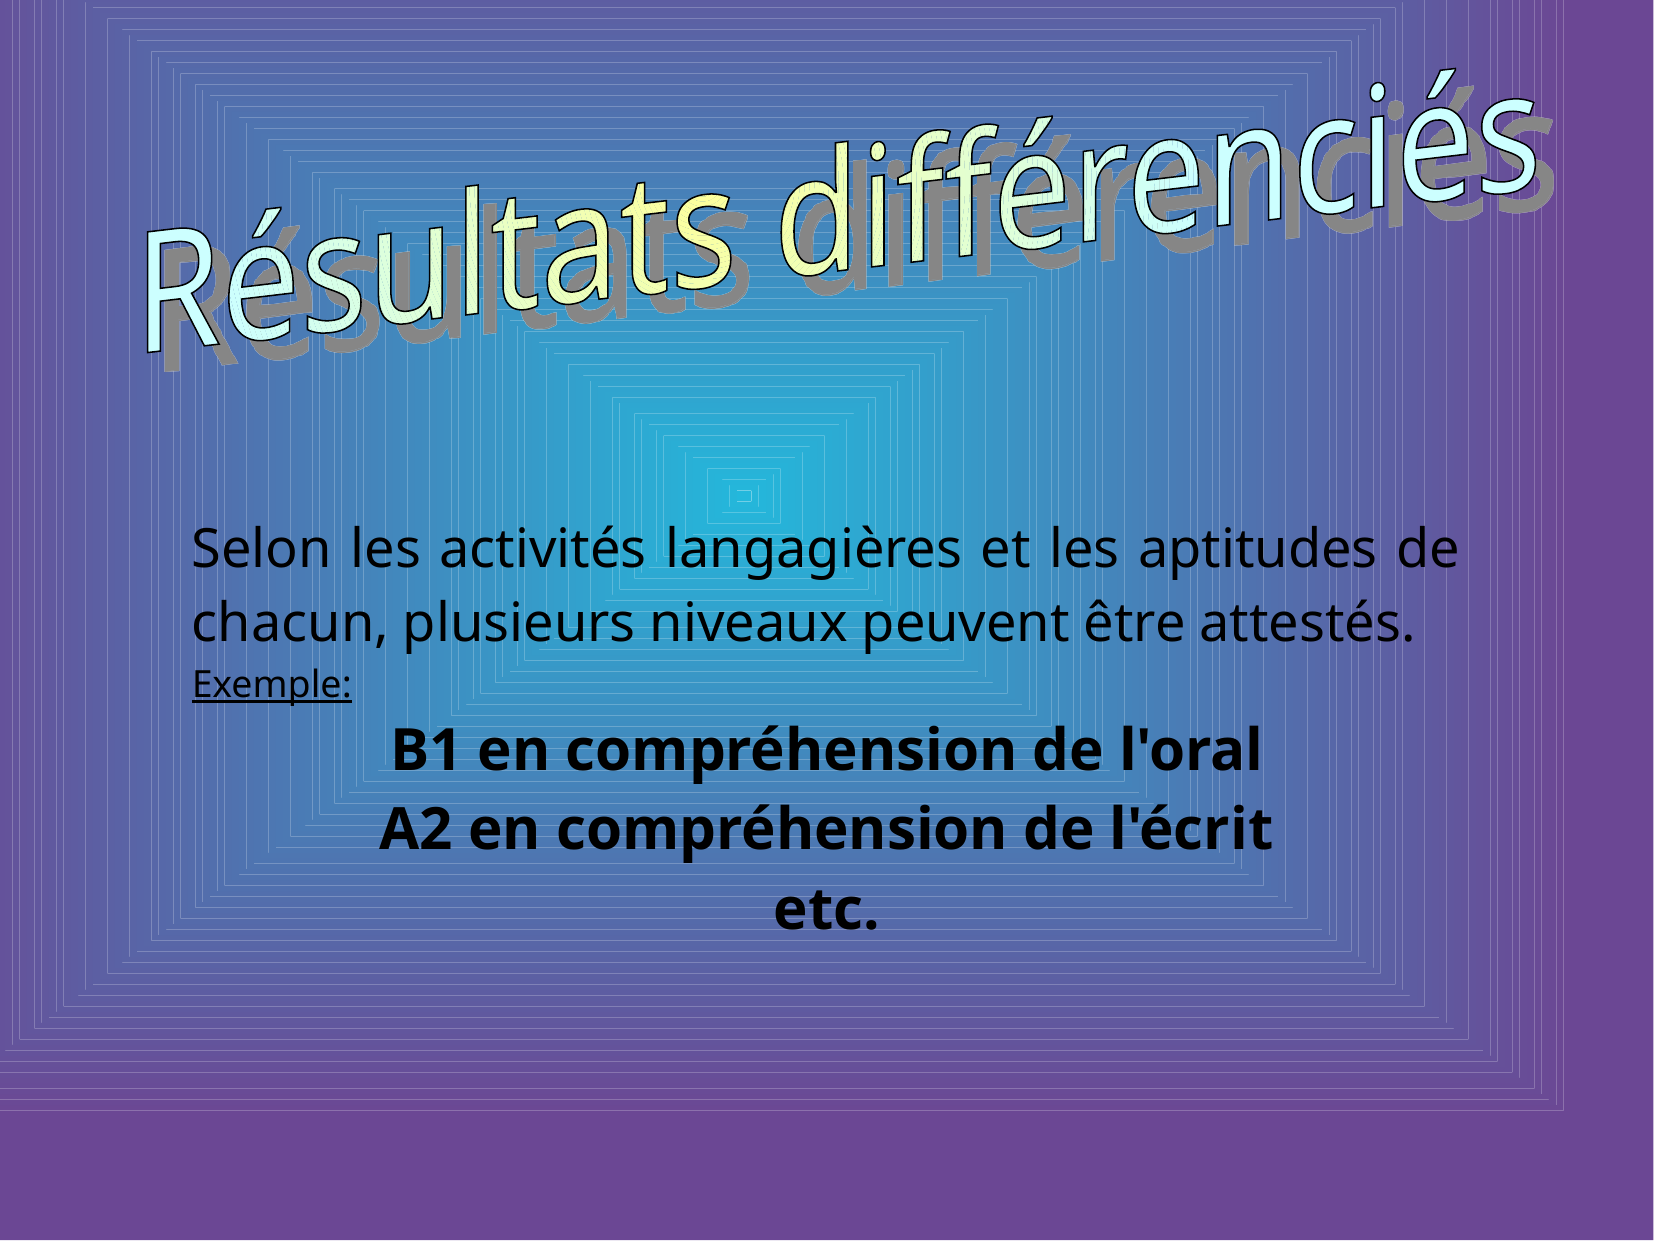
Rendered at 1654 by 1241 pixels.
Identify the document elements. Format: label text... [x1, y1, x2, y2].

text_box Résultats différenciés [1083, 145, 1128, 242]
text_box Résultats différenciés [1427, 68, 1456, 99]
text_box Résultats différenciés [307, 237, 362, 334]
text_box Résultats différenciés [492, 197, 538, 310]
text_box Résultats différenciés [378, 227, 443, 325]
text_box Résultats différenciés [1481, 98, 1536, 195]
text_box Résultats différenciés [897, 129, 951, 263]
text_box Résultats différenciés [946, 124, 999, 257]
text_box Résultats différenciés [1023, 116, 1053, 147]
text_box Résultats différenciés [1403, 107, 1468, 202]
text_box Résultats différenciés [252, 207, 281, 238]
text_box Résultats différenciés [871, 174, 884, 267]
text_box Résultats différenciés [465, 185, 479, 315]
text_box Résultats différenciés [621, 182, 667, 295]
text_box Résultats différenciés [147, 228, 220, 353]
text_box Résultats différenciés [677, 193, 731, 290]
text_box Résultats différenciés [1299, 119, 1355, 215]
text_box Résultats différenciés [1371, 115, 1384, 208]
text_box Résultats différenciés [1134, 139, 1199, 234]
text_box Résultats différenciés [228, 246, 294, 341]
text_box Résultats différenciés [1217, 129, 1281, 227]
text_box Résultats différenciés [781, 141, 848, 276]
text_box Selon les activités langagières et les aptitudes de chacun, plusieurs niveaux peuvent être attestés. Exemple: B1 en compréhension de l'oral A2 en compréhension de l'écrit etc. [177, 501, 1477, 1043]
text_box Résultats différenciés [1000, 155, 1065, 250]
text_box Résultats différenciés [547, 208, 608, 305]
